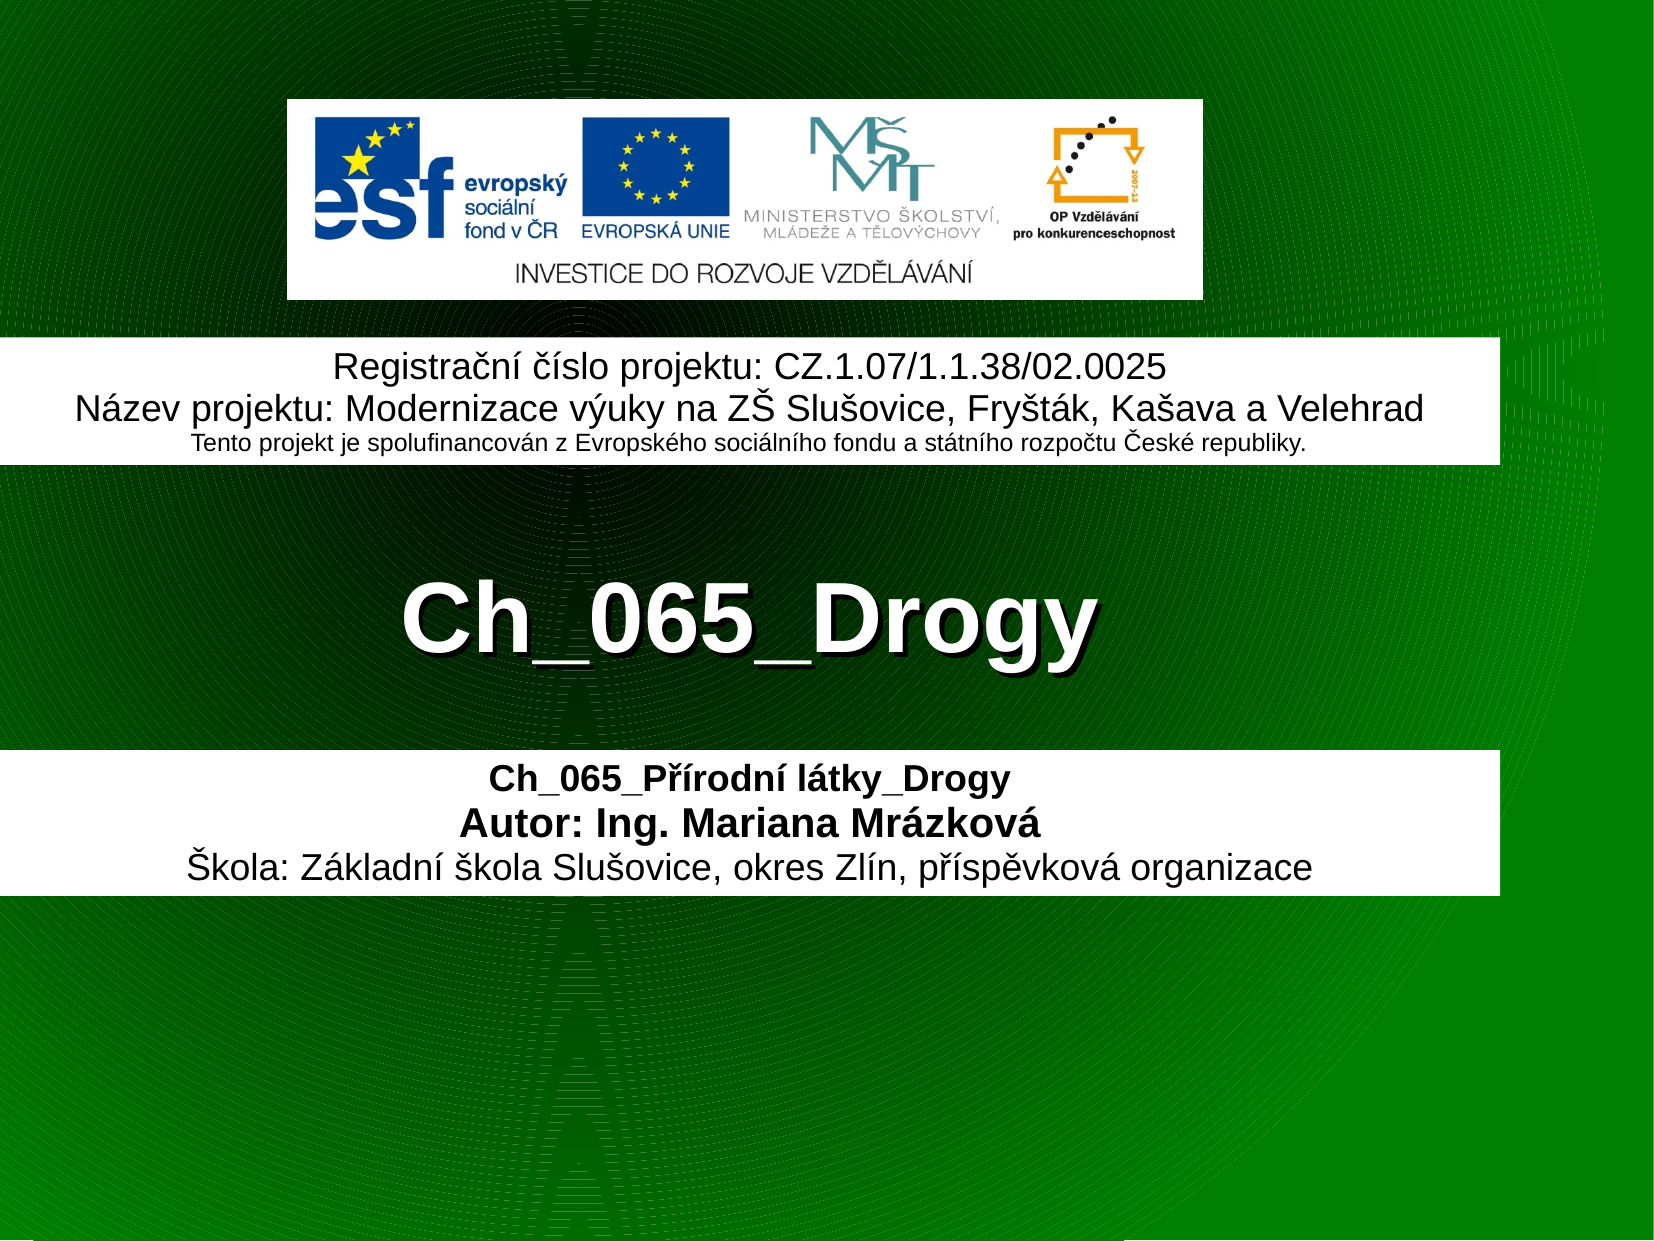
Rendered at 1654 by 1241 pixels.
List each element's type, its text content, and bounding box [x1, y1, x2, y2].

text_box Ch_065_Přírodní látky_Drogy Autor: Ing. Mariana Mrázková Škola: Základní škola Slušovice, okres Zlín, příspěvková organizace [0, 750, 1501, 896]
text_box Registrační číslo projektu: CZ.1.07/1.1.38/02.0025 Název projektu: Modernizace výuky na ZŠ Slušovice, Fryšták, Kašava a Velehrad Tento projekt je spolufinancován z Evropského sociálního fondu a státního rozpočtu České republiky. [0, 337, 1501, 465]
picture [287, 99, 1203, 300]
title Ch_065_Drogy [112, 537, 1388, 688]
